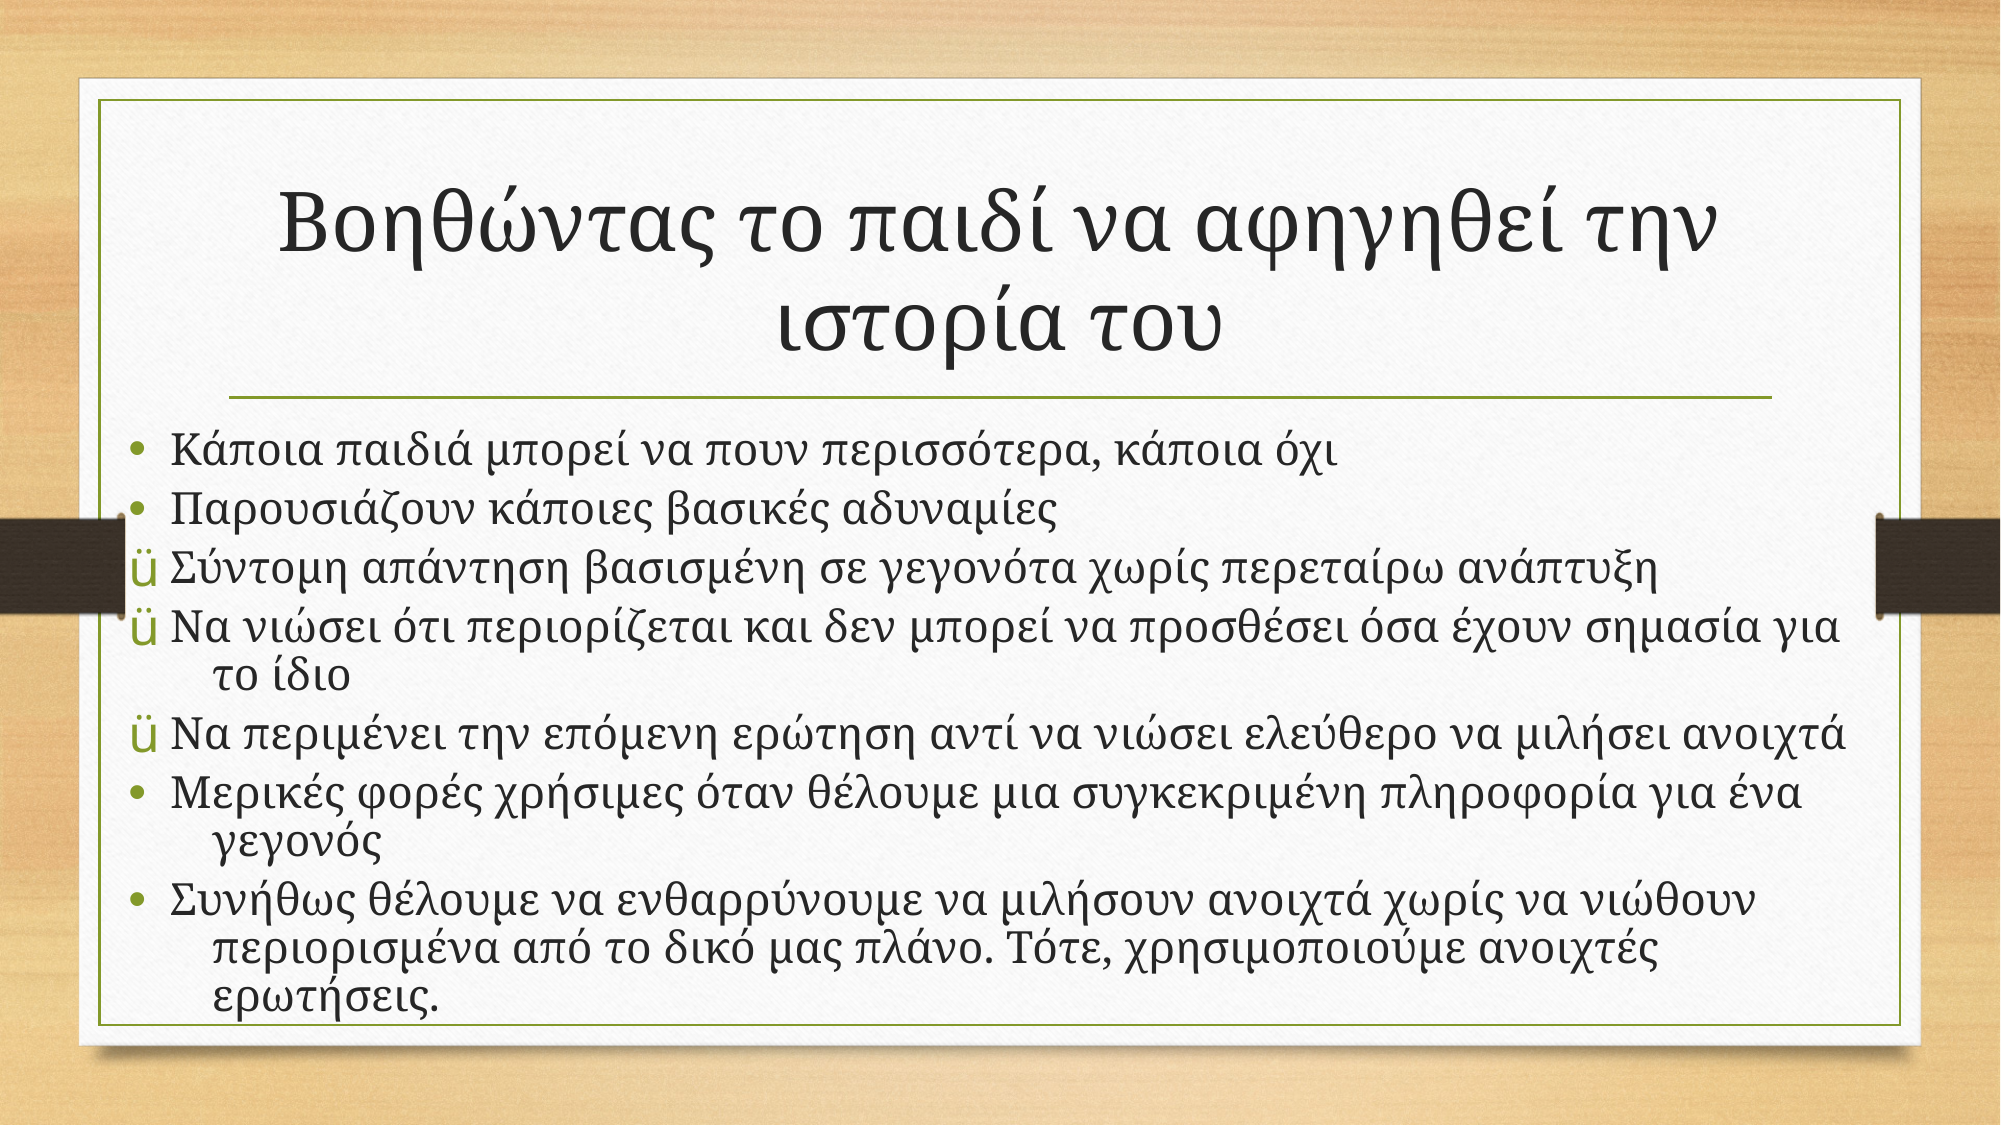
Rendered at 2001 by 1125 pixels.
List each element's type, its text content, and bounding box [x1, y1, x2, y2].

list Κάποια παιδιά μπορεί να πουν περισσότερα, κάποια όχι Παρουσιάζουν κάποιες βασικές αδυναμίες Σύντομη απάντηση βασισμένη σε γεγονότα χωρίς περεταίρω ανάπτυξη Να νιώσει ότι περιορίζεται και δεν μπορεί να προσθέσει όσα έχουν σημασία για το ίδιο Να περιμένει την επόμενη ερώτηση αντί να νιώσει ελεύθερο να μιλήσει ανοιχτά Μερικές φορές χρήσιμες όταν θέλουμε μια συγκεκριμένη πληροφορία για ένα γεγονός Συνήθως θέλουμε να ενθαρρύνουμε να μιλήσουν ανοιχτά χωρίς να νιώθουν περιορισμένα από το δικό μας πλάνο. Τότε, χρησιμοποιούμε ανοιχτές ερωτήσεις. [113, 419, 1887, 1032]
title Βοηθώντας το παιδί να αφηγηθεί την ιστορία του [212, 161, 1788, 376]
